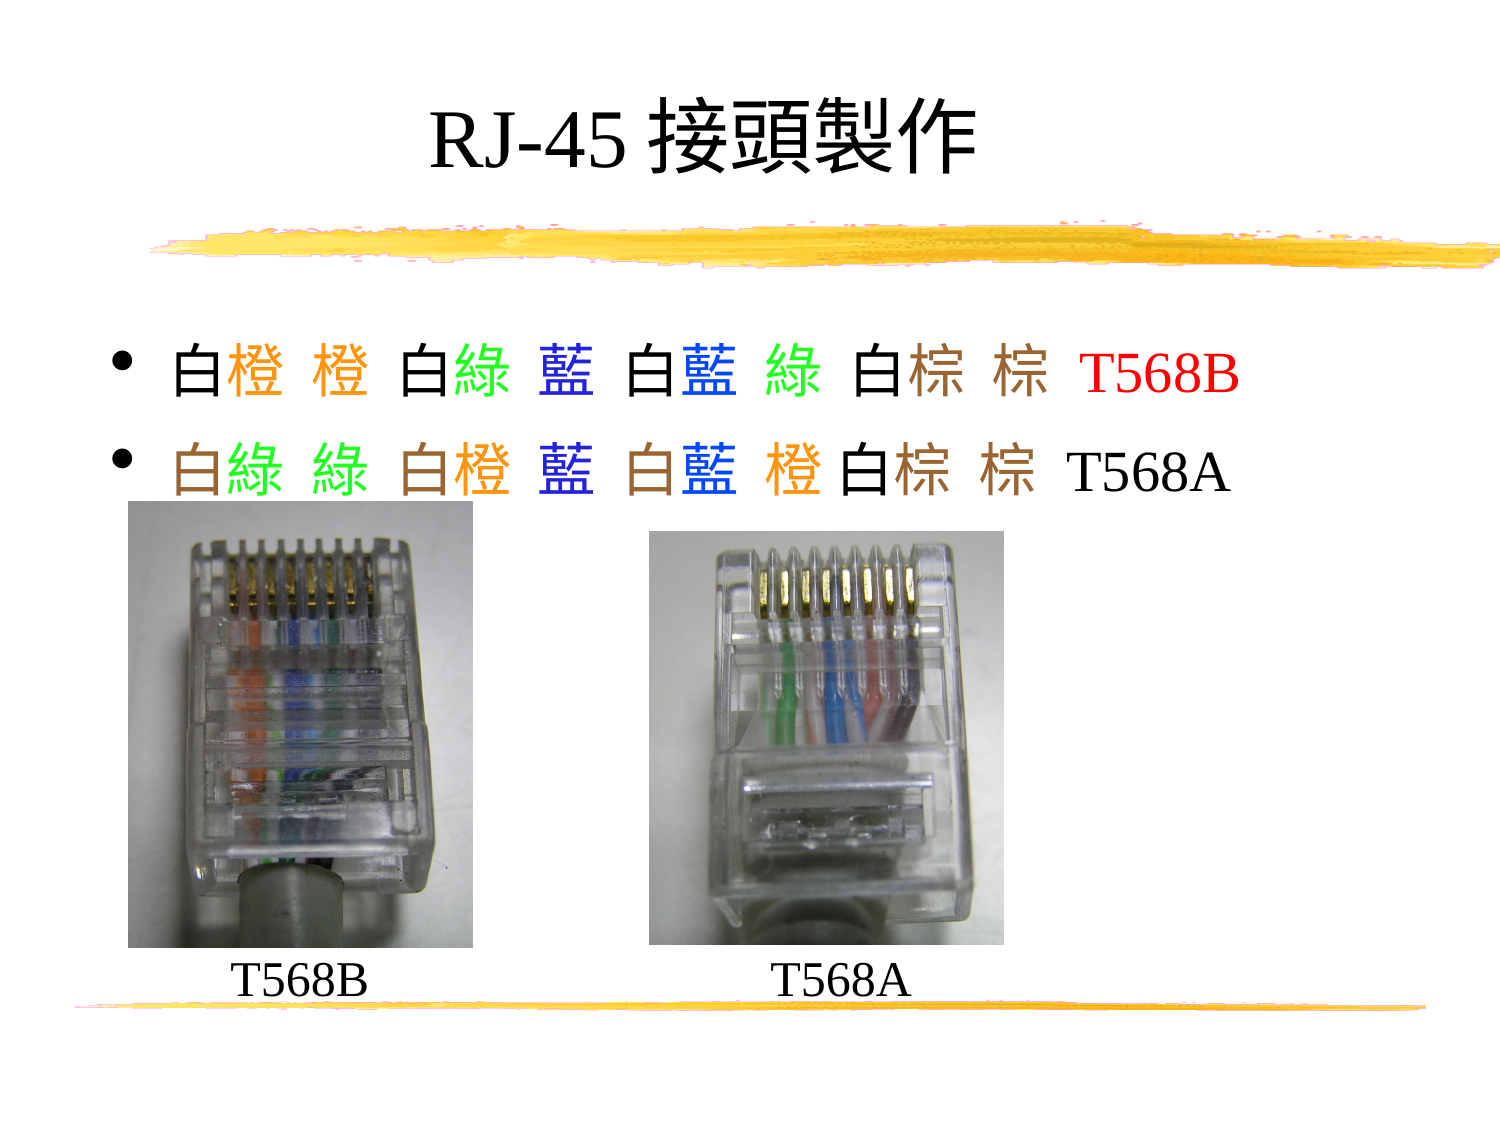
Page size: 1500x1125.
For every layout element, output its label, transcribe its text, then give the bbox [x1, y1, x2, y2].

title RJ-45接頭製作 [66, 44, 1342, 218]
text_box T568B [198, 944, 384, 1016]
picture [75, 999, 198, 1013]
list 白橙 橙 白綠 藍 白藍 綠 白棕 棕 T568B 白綠 綠 白橙 藍 白藍 橙 白棕 棕 T568A [112, 324, 1388, 986]
picture [128, 501, 473, 948]
text_box T568A [738, 944, 927, 1046]
picture [150, 215, 1500, 279]
picture [384, 999, 738, 1013]
picture [927, 999, 1426, 1013]
picture [649, 531, 1004, 945]
